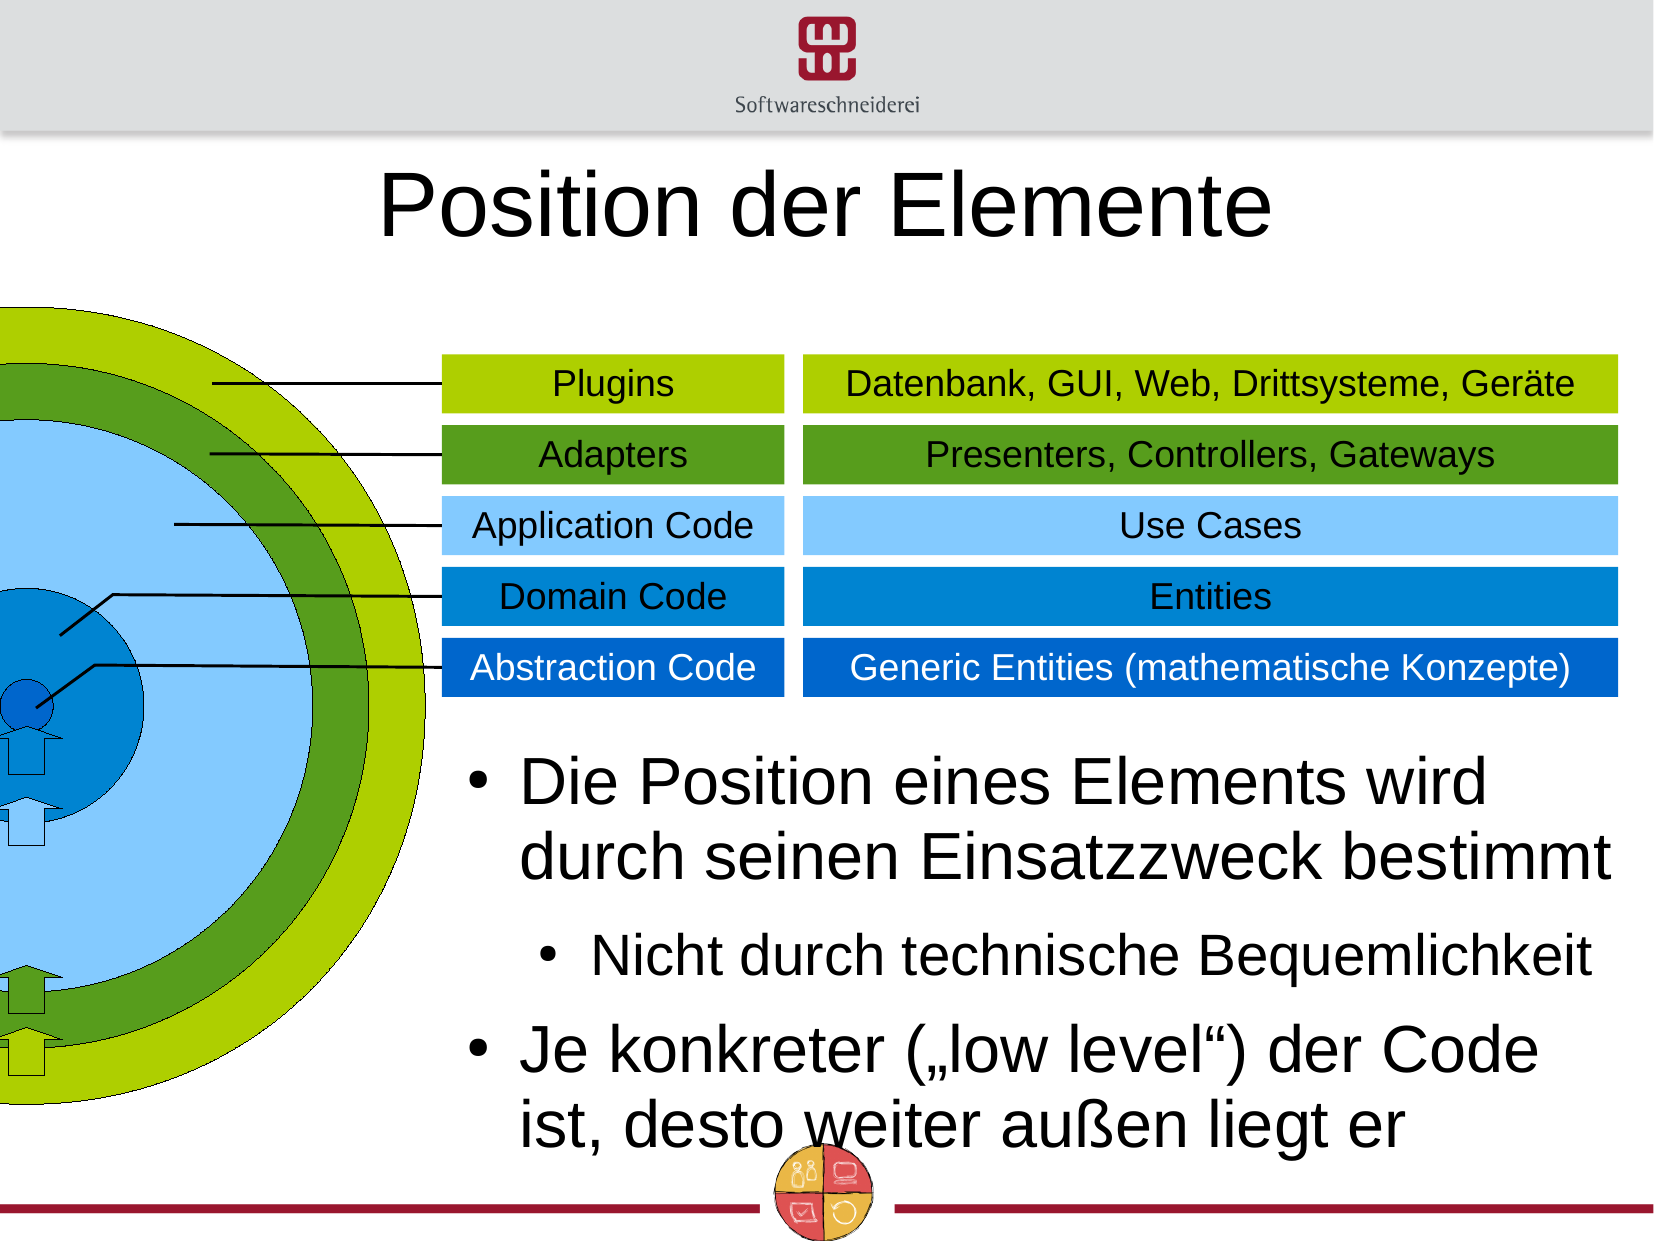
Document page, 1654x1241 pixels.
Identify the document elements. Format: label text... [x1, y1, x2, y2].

list Die Position eines Elements wird durch seinen Einsatzzweck bestimmt Nicht durch technische Bequemlichkeit Je konkreter („low level“) der Code ist, desto weiter außen liegt er [448, 744, 1619, 1241]
text_box Entities [803, 566, 1619, 626]
text_box Use Cases [803, 496, 1619, 556]
text_box [0, 259, 768, 1170]
title Position der Elemente [82, 147, 1571, 257]
text_box Generic Entities (mathematische Konzepte) [803, 637, 1619, 697]
picture [0, 0, 1654, 1235]
text_box Application Code [441, 496, 785, 556]
text_box Adapters [441, 425, 785, 485]
text_box Domain Code [441, 566, 785, 626]
text_box Abstraction Code [441, 637, 785, 697]
text_box Presenters, Controllers, Gateways [803, 425, 1619, 485]
text_box Plugins [441, 354, 785, 414]
text_box Datenbank, GUI, Web, Drittsysteme, Geräte [803, 354, 1619, 414]
picture [0, 1170, 448, 1235]
